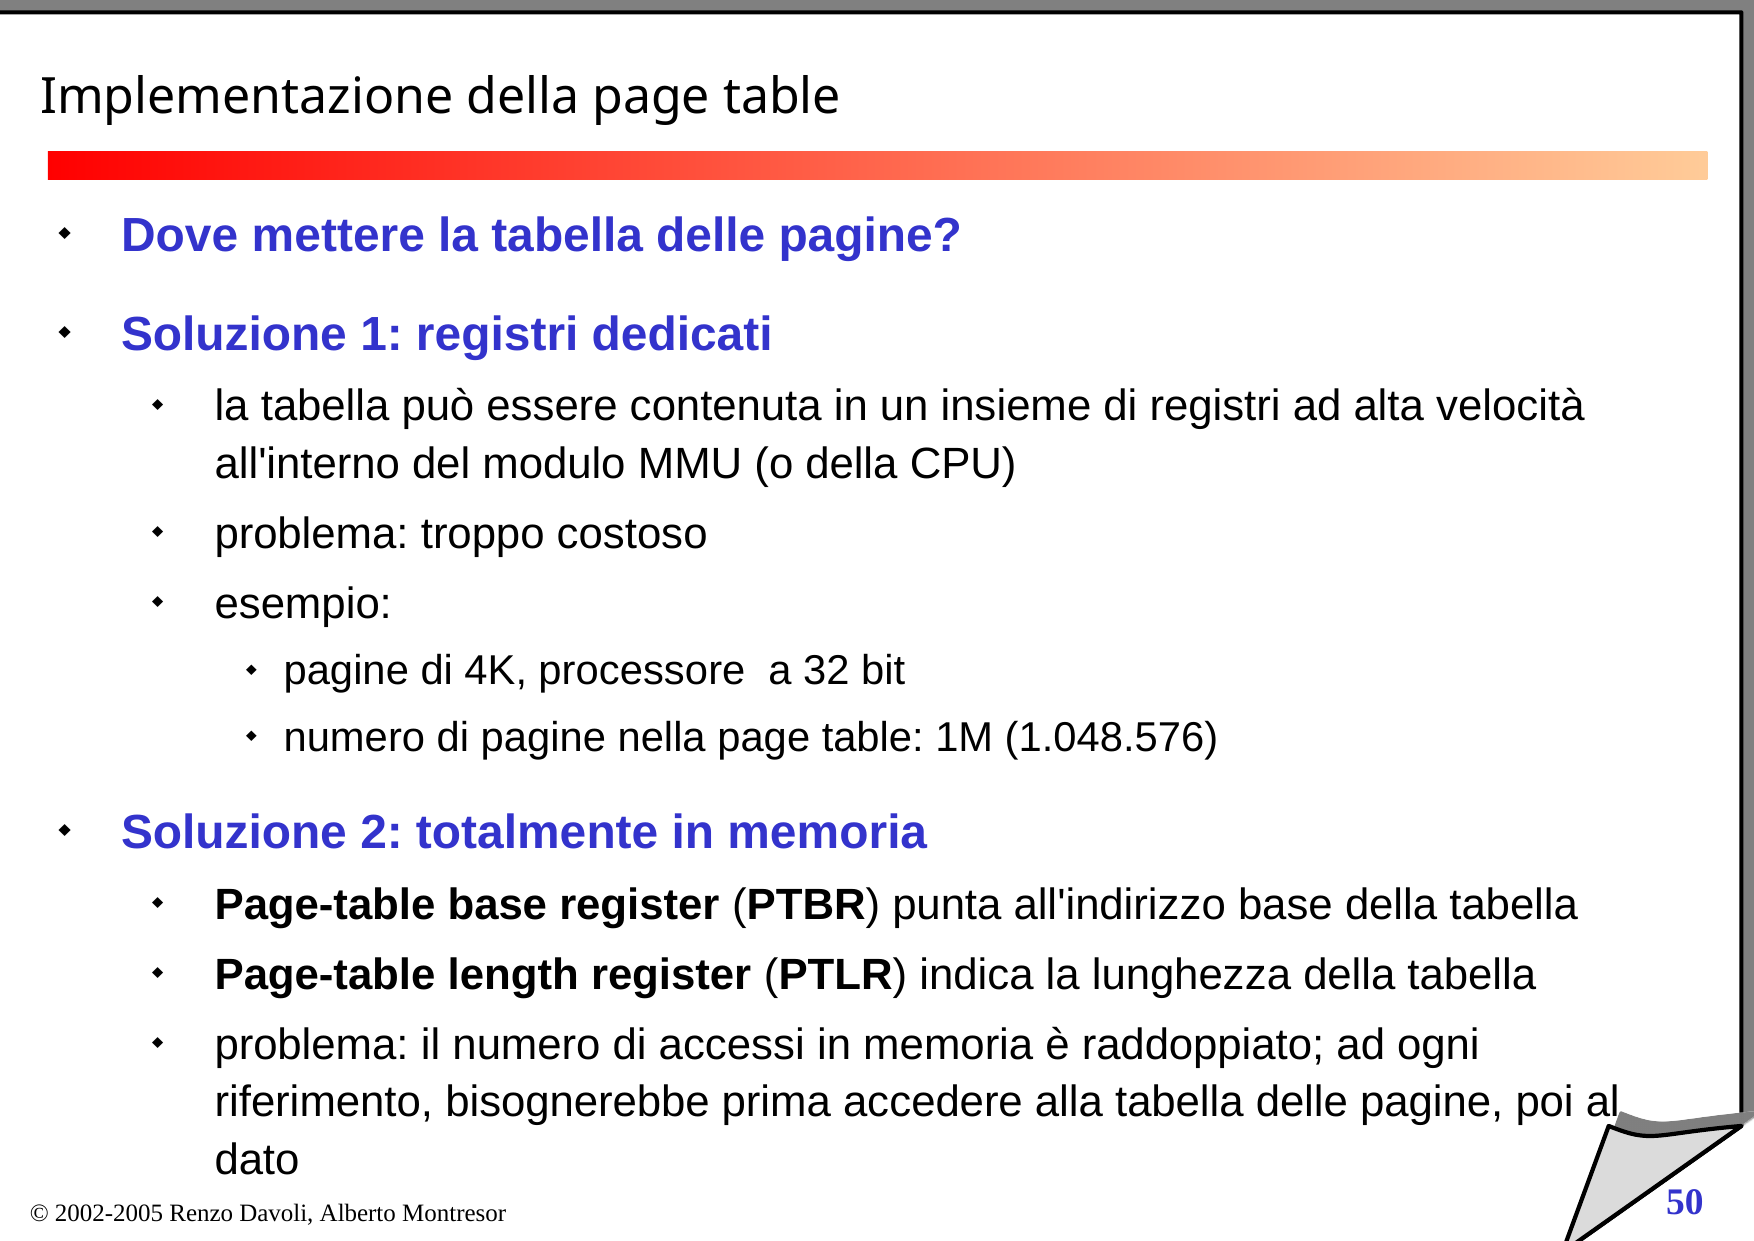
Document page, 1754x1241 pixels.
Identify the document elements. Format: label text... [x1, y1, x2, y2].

list Dove mettere la tabella delle pagine? Soluzione 1: registri dedicati la tabella può essere contenuta in un insieme di registri ad alta velocità all'interno del modulo MMU (o della CPU) problema: troppo costoso esempio: pagine di 4K, processore a 32 bit numero di pagine nella page table: 1M (1.048.576) Soluzione 2: totalmente in memoria Page-table base register (PTBR) punta all'indirizzo base della tabella Page-table length register (PTLR) indica la lunghezza della tabella problema: il numero di accessi in memoria è raddoppiato; ad ogni riferimento, bisognerebbe prima accedere alla tabella delle pagine, poi al dato [58, 206, 1696, 1190]
title Implementazione della page table [40, 49, 1714, 144]
text_box MMU [750, 152, 754, 179]
